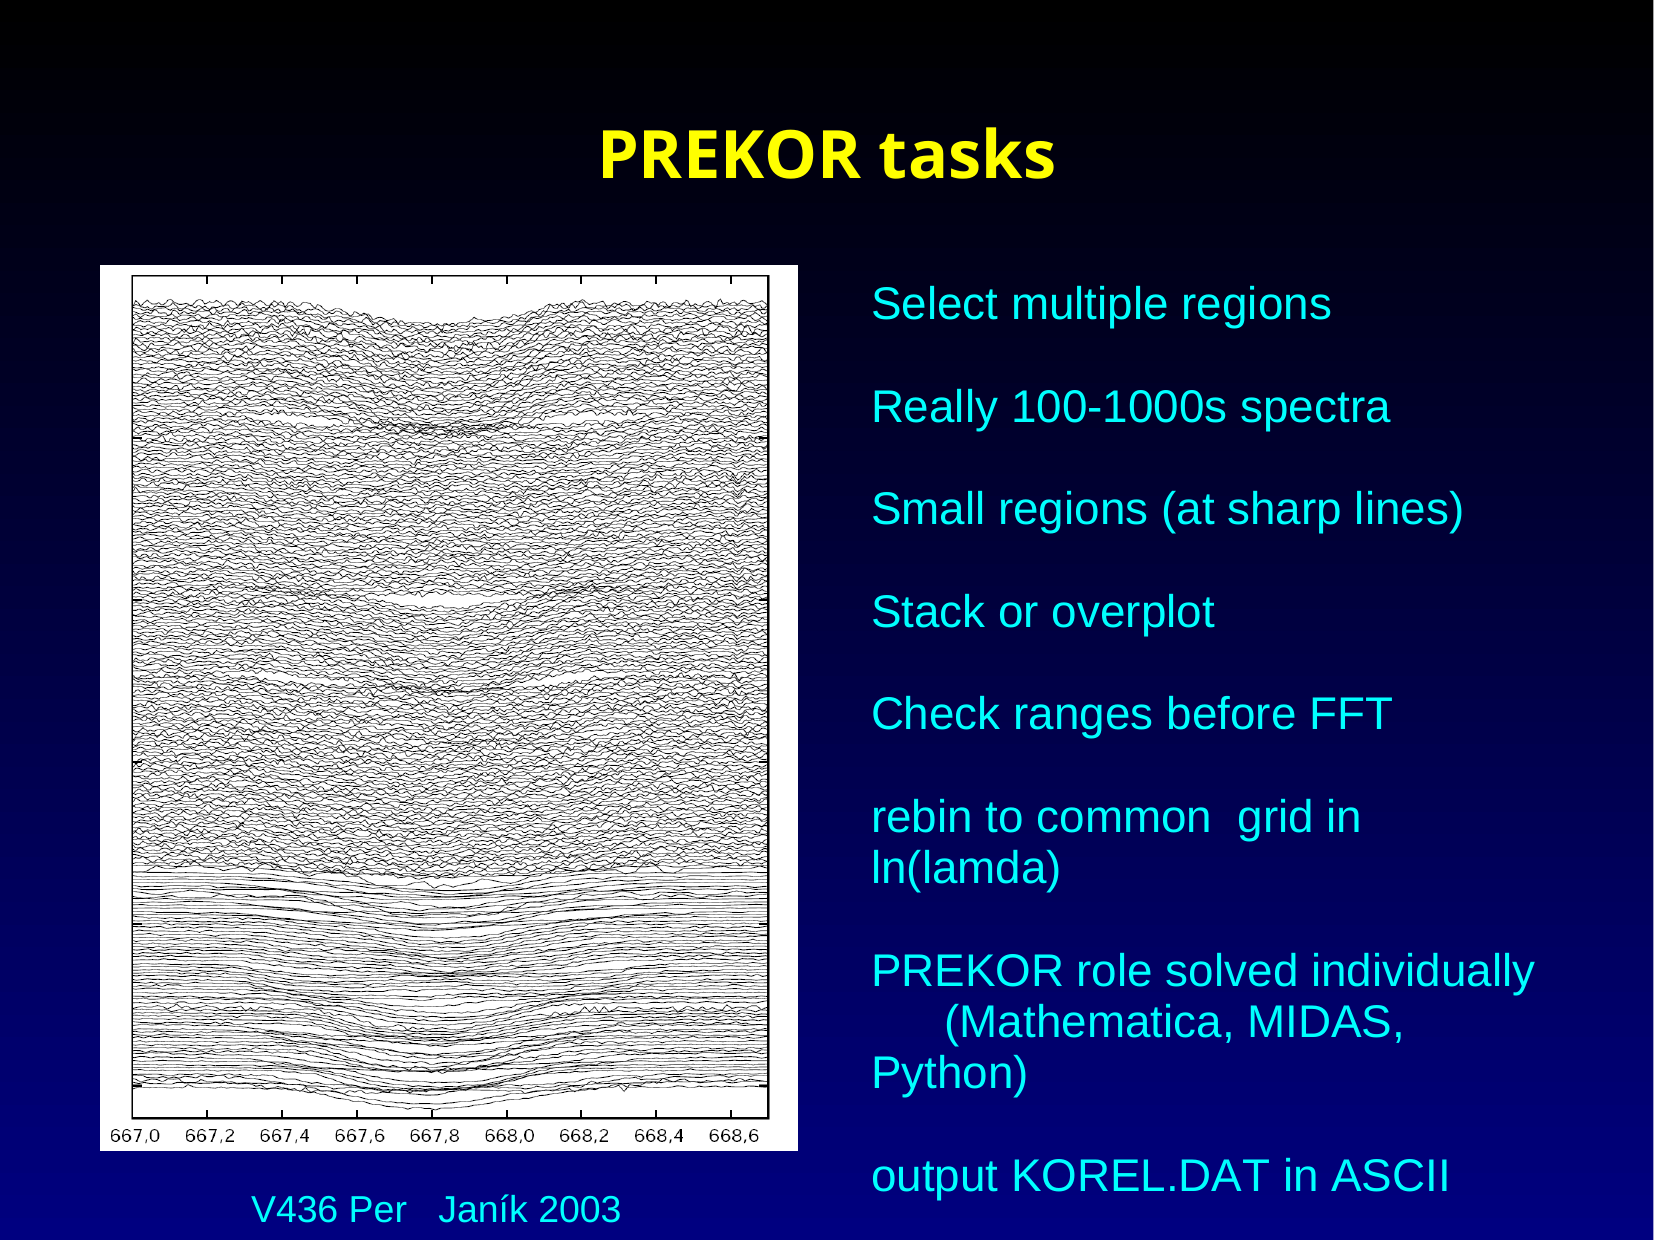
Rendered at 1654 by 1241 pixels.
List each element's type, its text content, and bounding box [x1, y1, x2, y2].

text_box V436 Per Janík 2003 [236, 1181, 650, 1238]
title PREKOR tasks [82, 49, 1571, 257]
text_box Select multiple regions Really 100-1000s spectra Small regions (at sharp lines) Stack or overplot Check ranges before FFT rebin to common grid in ln(lamda) PREKOR role solved individually (Mathematica, MIDAS, Python) output KOREL.DAT in ASCII [856, 270, 1565, 1209]
picture [100, 265, 798, 1151]
text_box [1417, 944, 1506, 1015]
